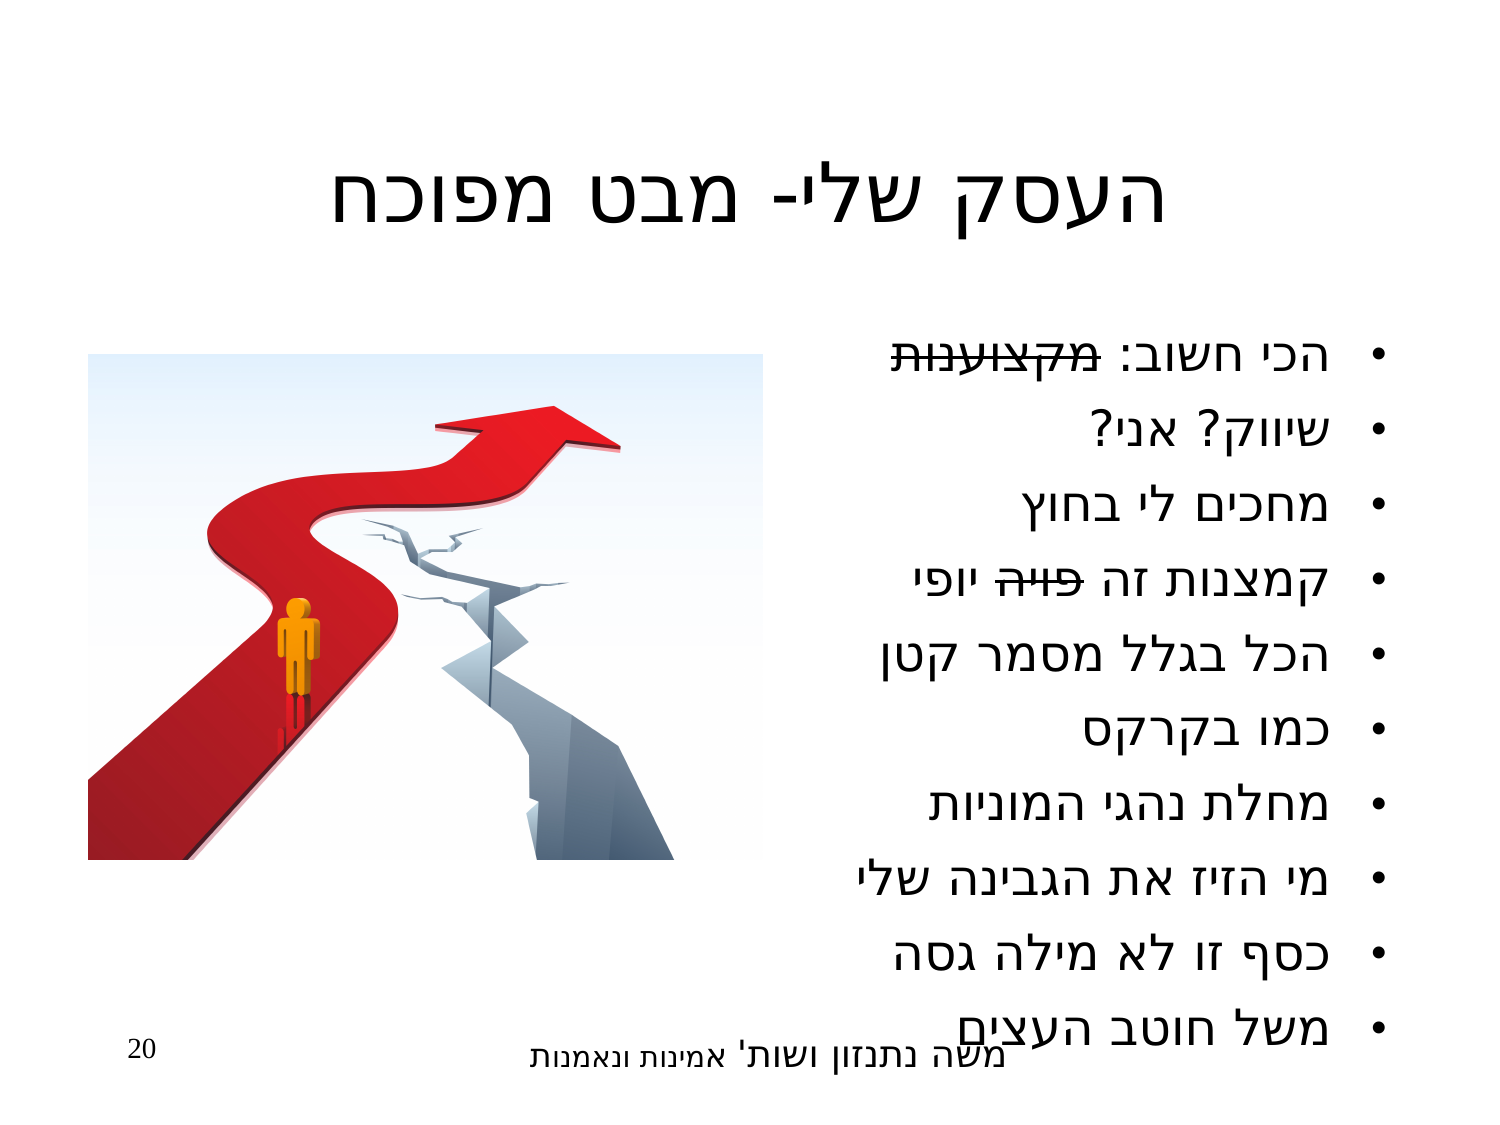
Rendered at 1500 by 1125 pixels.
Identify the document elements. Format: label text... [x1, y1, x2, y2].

title העסק שלי- מבט מפוכח [112, 99, 1388, 288]
list הכי חשוב: מקצוענות שיווק? אני? מחכים לי בחוץ קמצנות זה פויה יופי הכל בגלל מסמר קטן כמו בקרקס מחלת נהגי המוניות מי הזיז את הגבינה שלי כסף זו לא מילה גסה משל חוטב העצים [826, 324, 1388, 986]
picture [88, 354, 763, 860]
